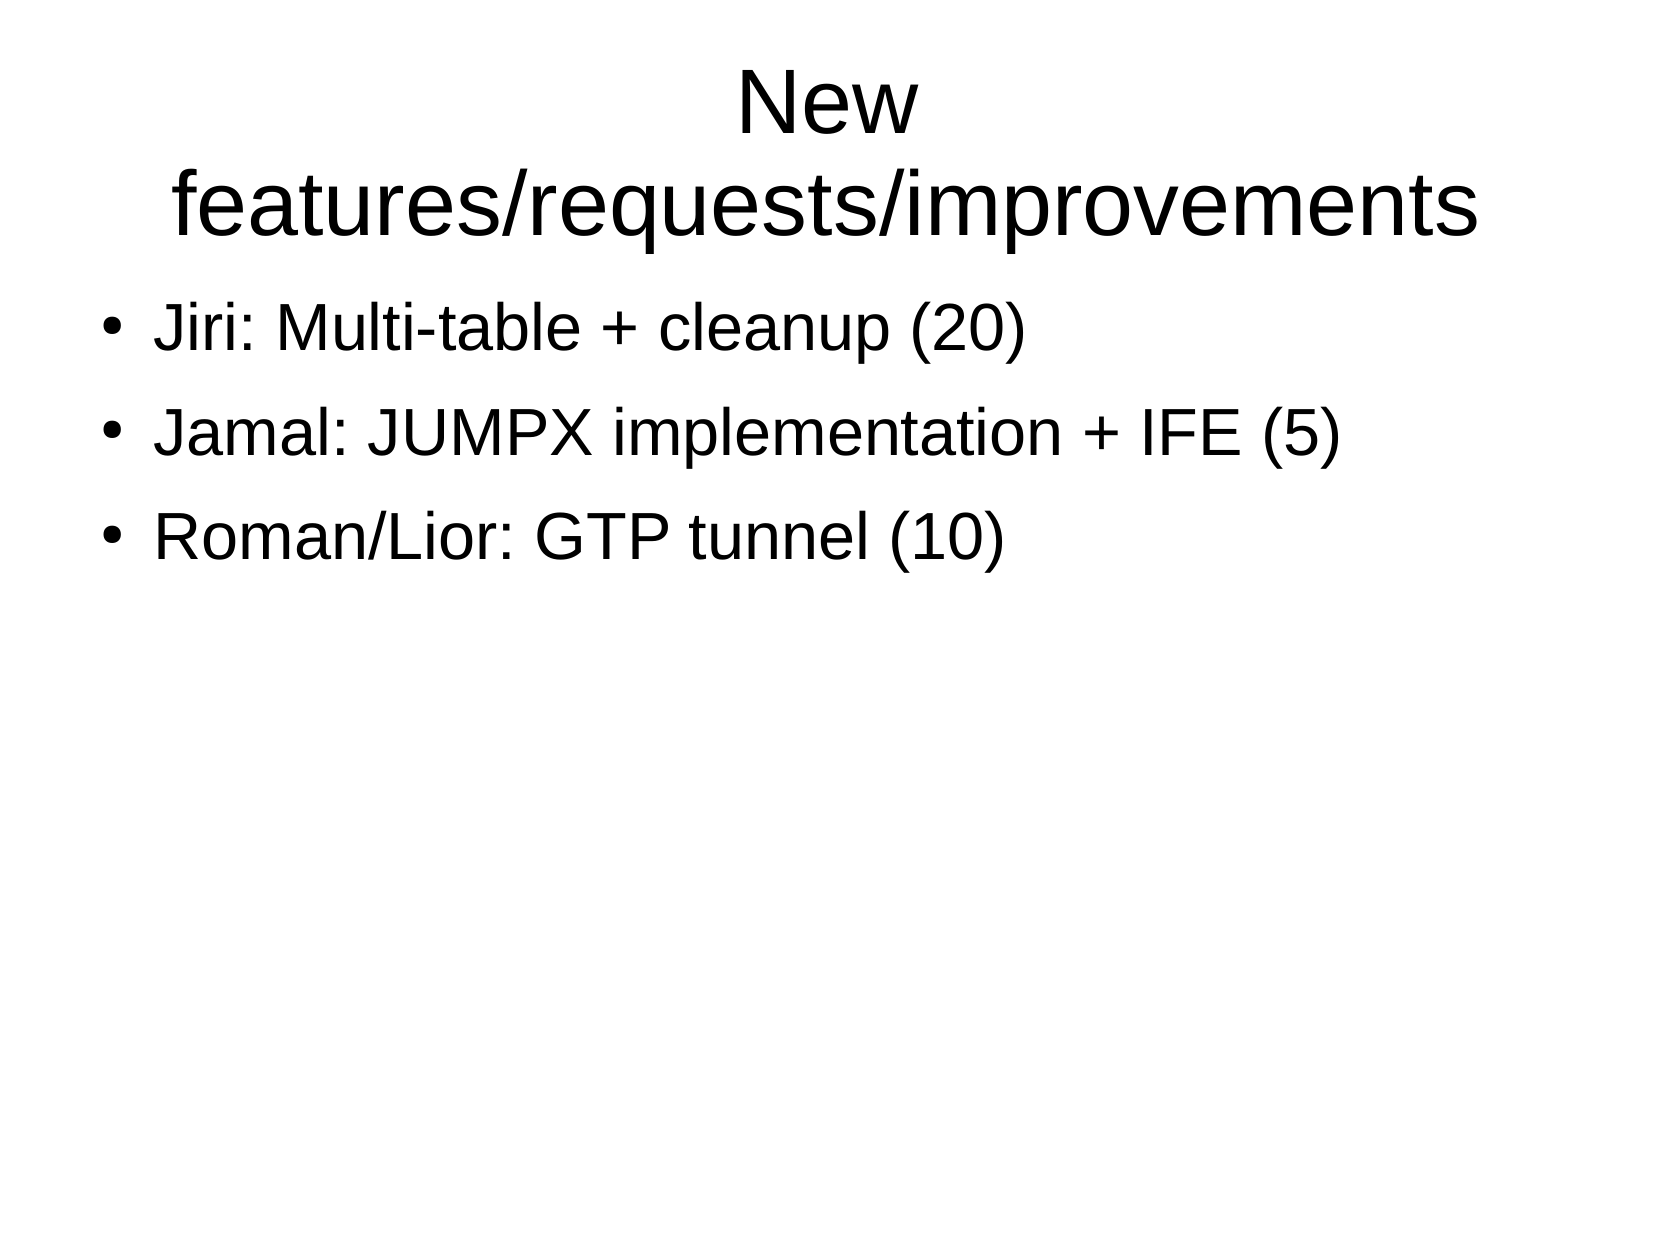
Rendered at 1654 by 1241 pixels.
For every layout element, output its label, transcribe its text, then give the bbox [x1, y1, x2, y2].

list Jiri: Multi-table + cleanup (20) Jamal: JUMPX implementation + IFE (5) Roman/Lior: GTP tunnel (10) [82, 290, 1571, 1010]
title New features/requests/improvements [82, 49, 1571, 257]
